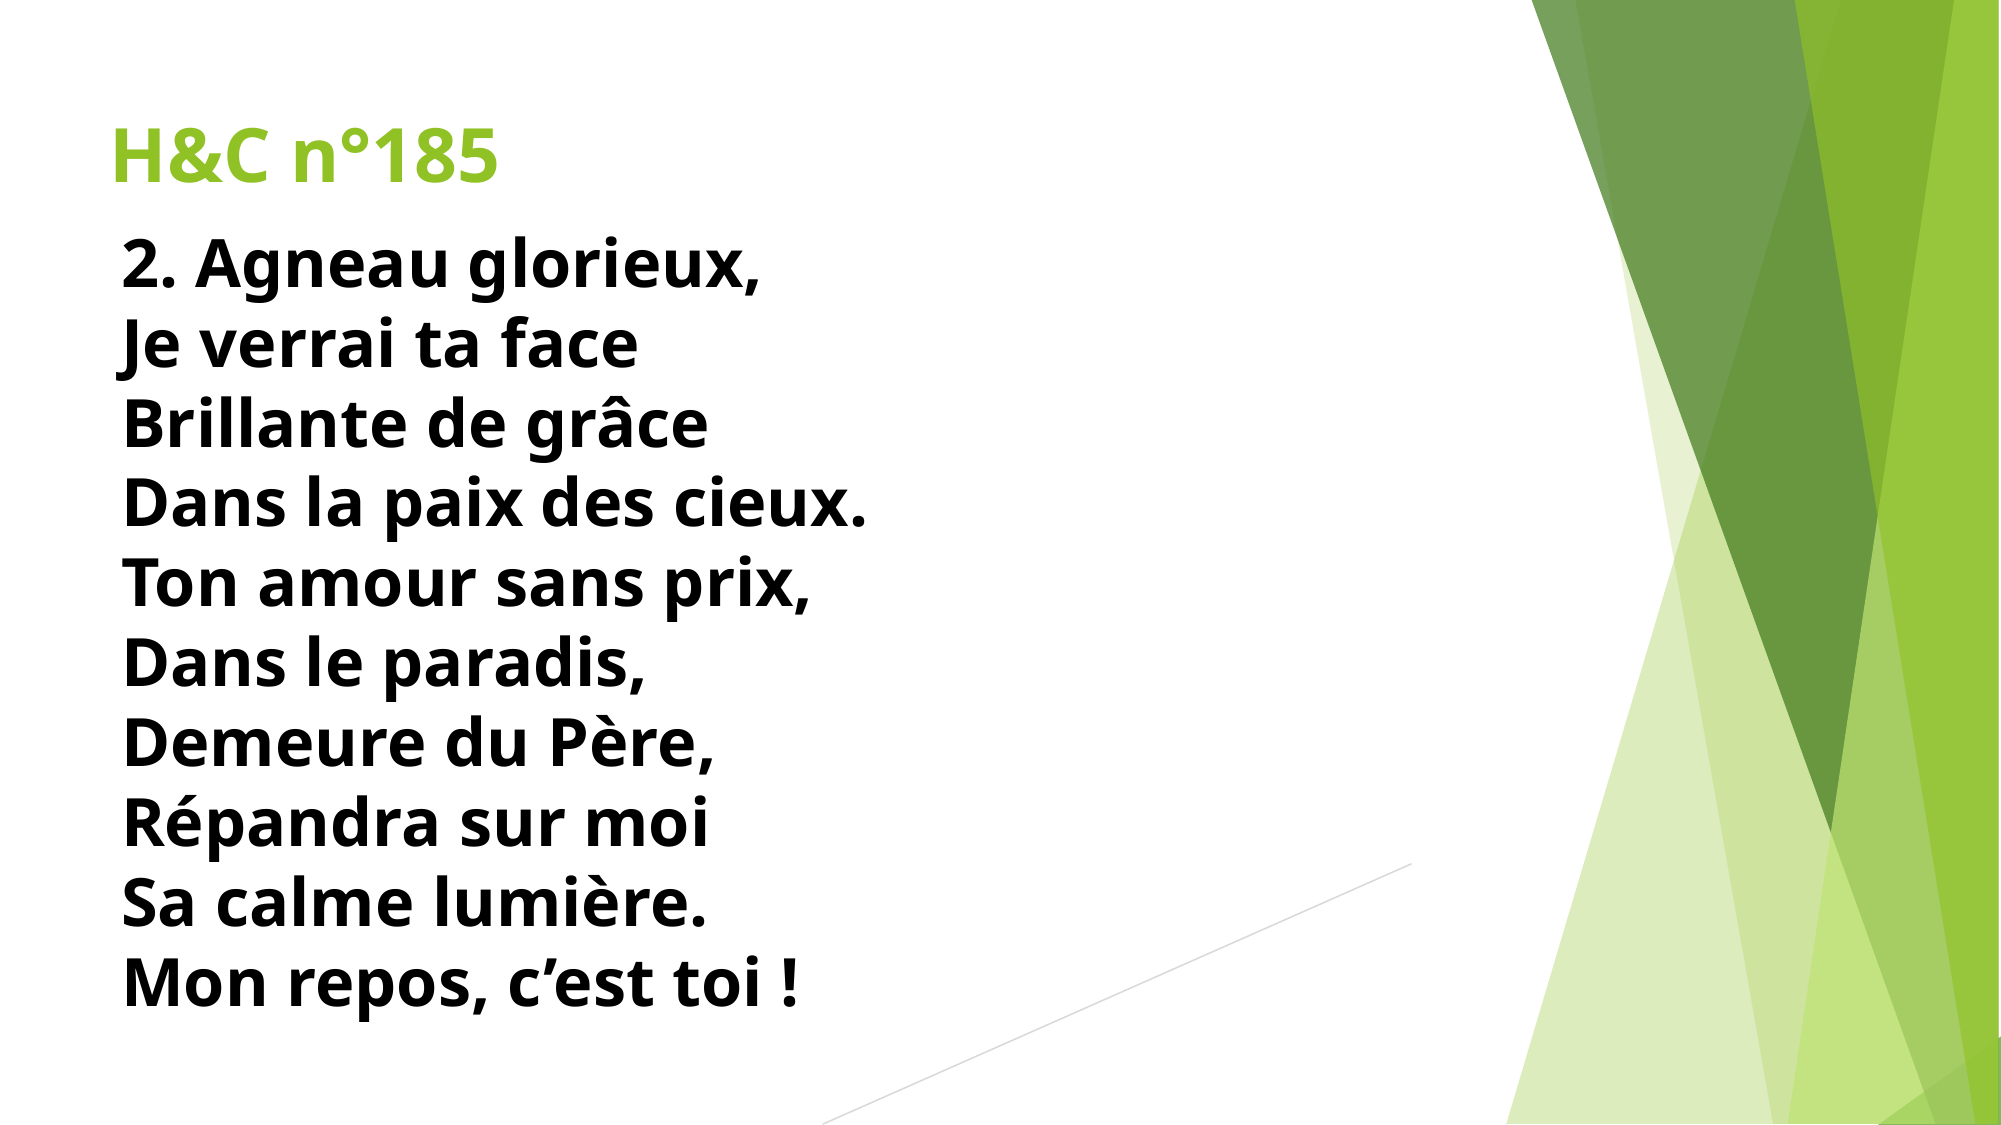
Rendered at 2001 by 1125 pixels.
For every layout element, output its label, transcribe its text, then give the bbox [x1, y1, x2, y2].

text_box 2. Agneau glorieux, Je verrai ta face Brillante de grâce Dans la paix des cieux. Ton amour sans prix, Dans le paradis, Demeure du Père, Répandra sur moi Sa calme lumière. Mon repos, c’est toi ! [106, 213, 1973, 1037]
text_box H&C n°185 [94, 99, 1522, 237]
